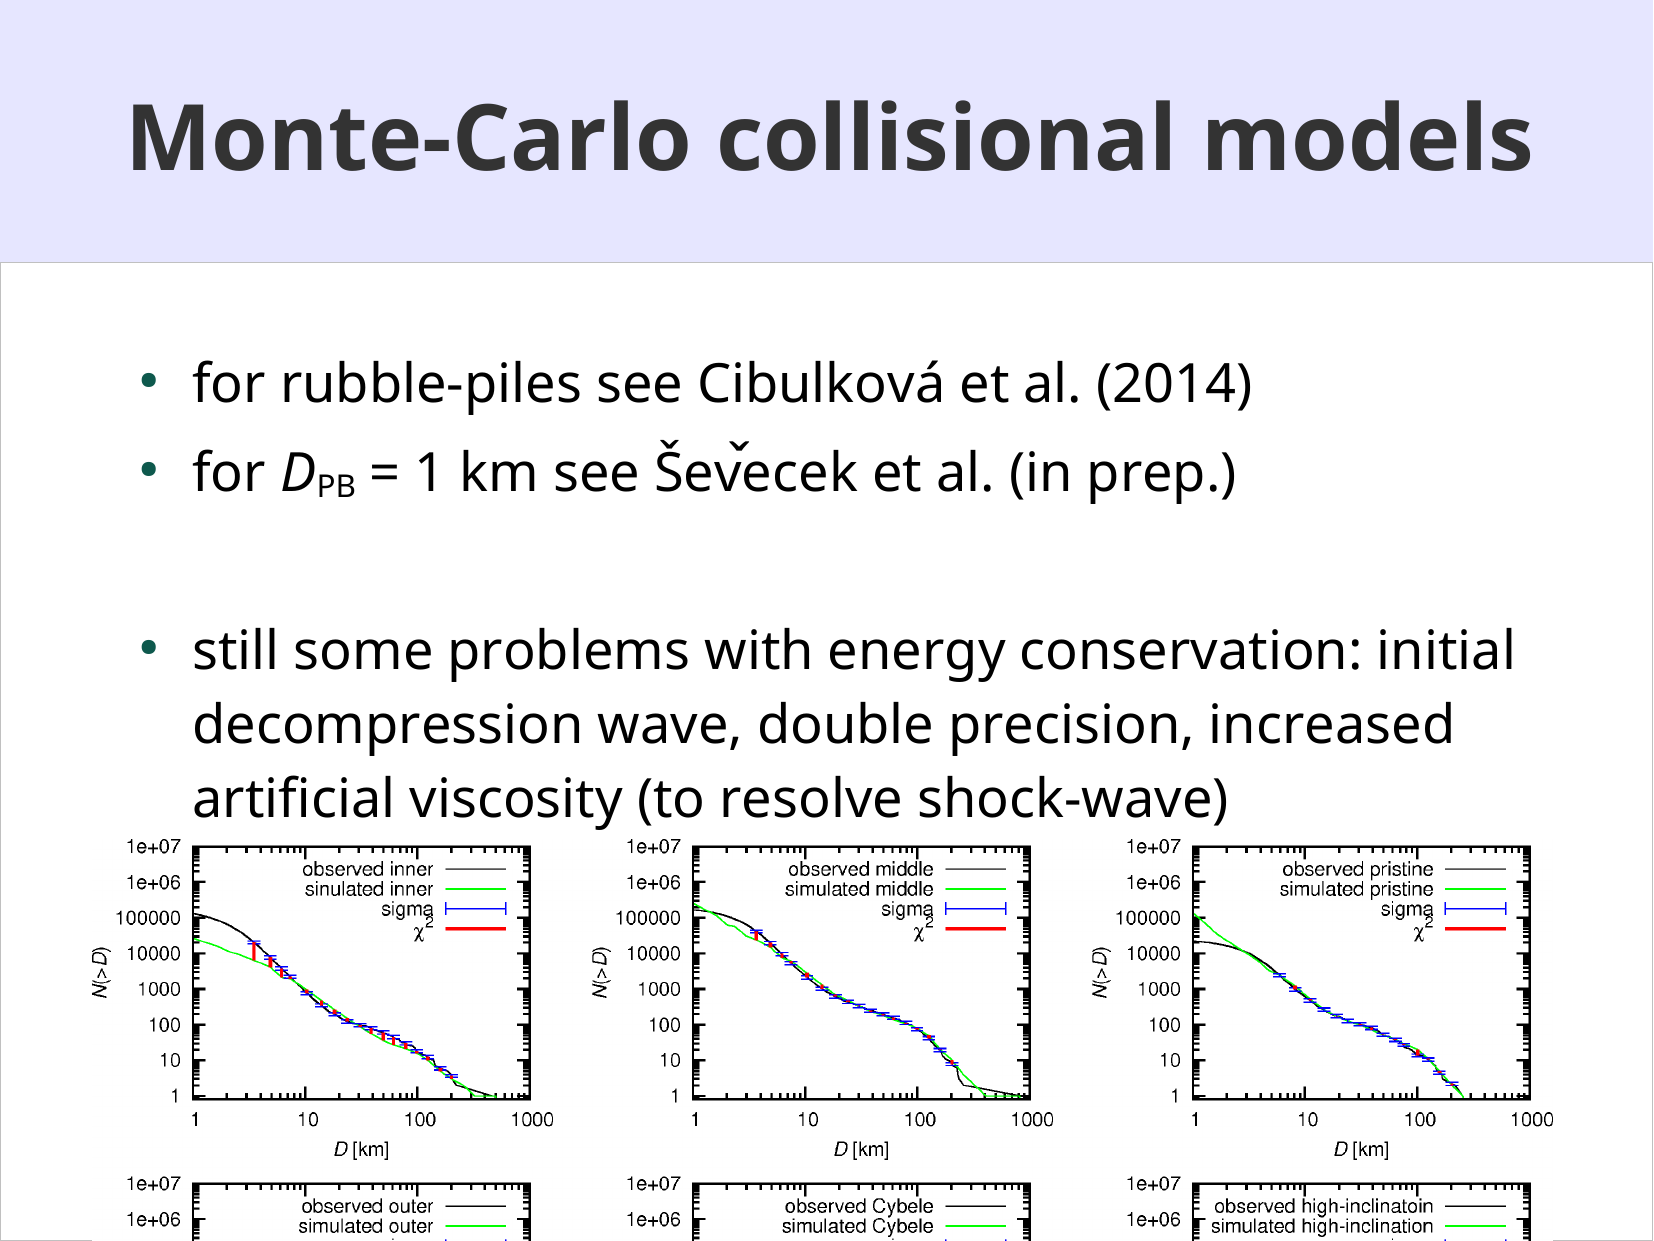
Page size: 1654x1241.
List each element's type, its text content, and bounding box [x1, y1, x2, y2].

list for rubble-piles see Cibulková et al. (2014) for DPB = 1 km see Ševecek et al. (in prep.) still some problems with energy conservation: initial decompression wave, double precision, increased artificial viscosity (to resolve shock-wave) [121, 344, 1534, 839]
picture [92, 839, 1553, 1241]
text_box ˇ [712, 416, 763, 500]
title Monte-Carlo collisional models [124, 31, 1536, 239]
